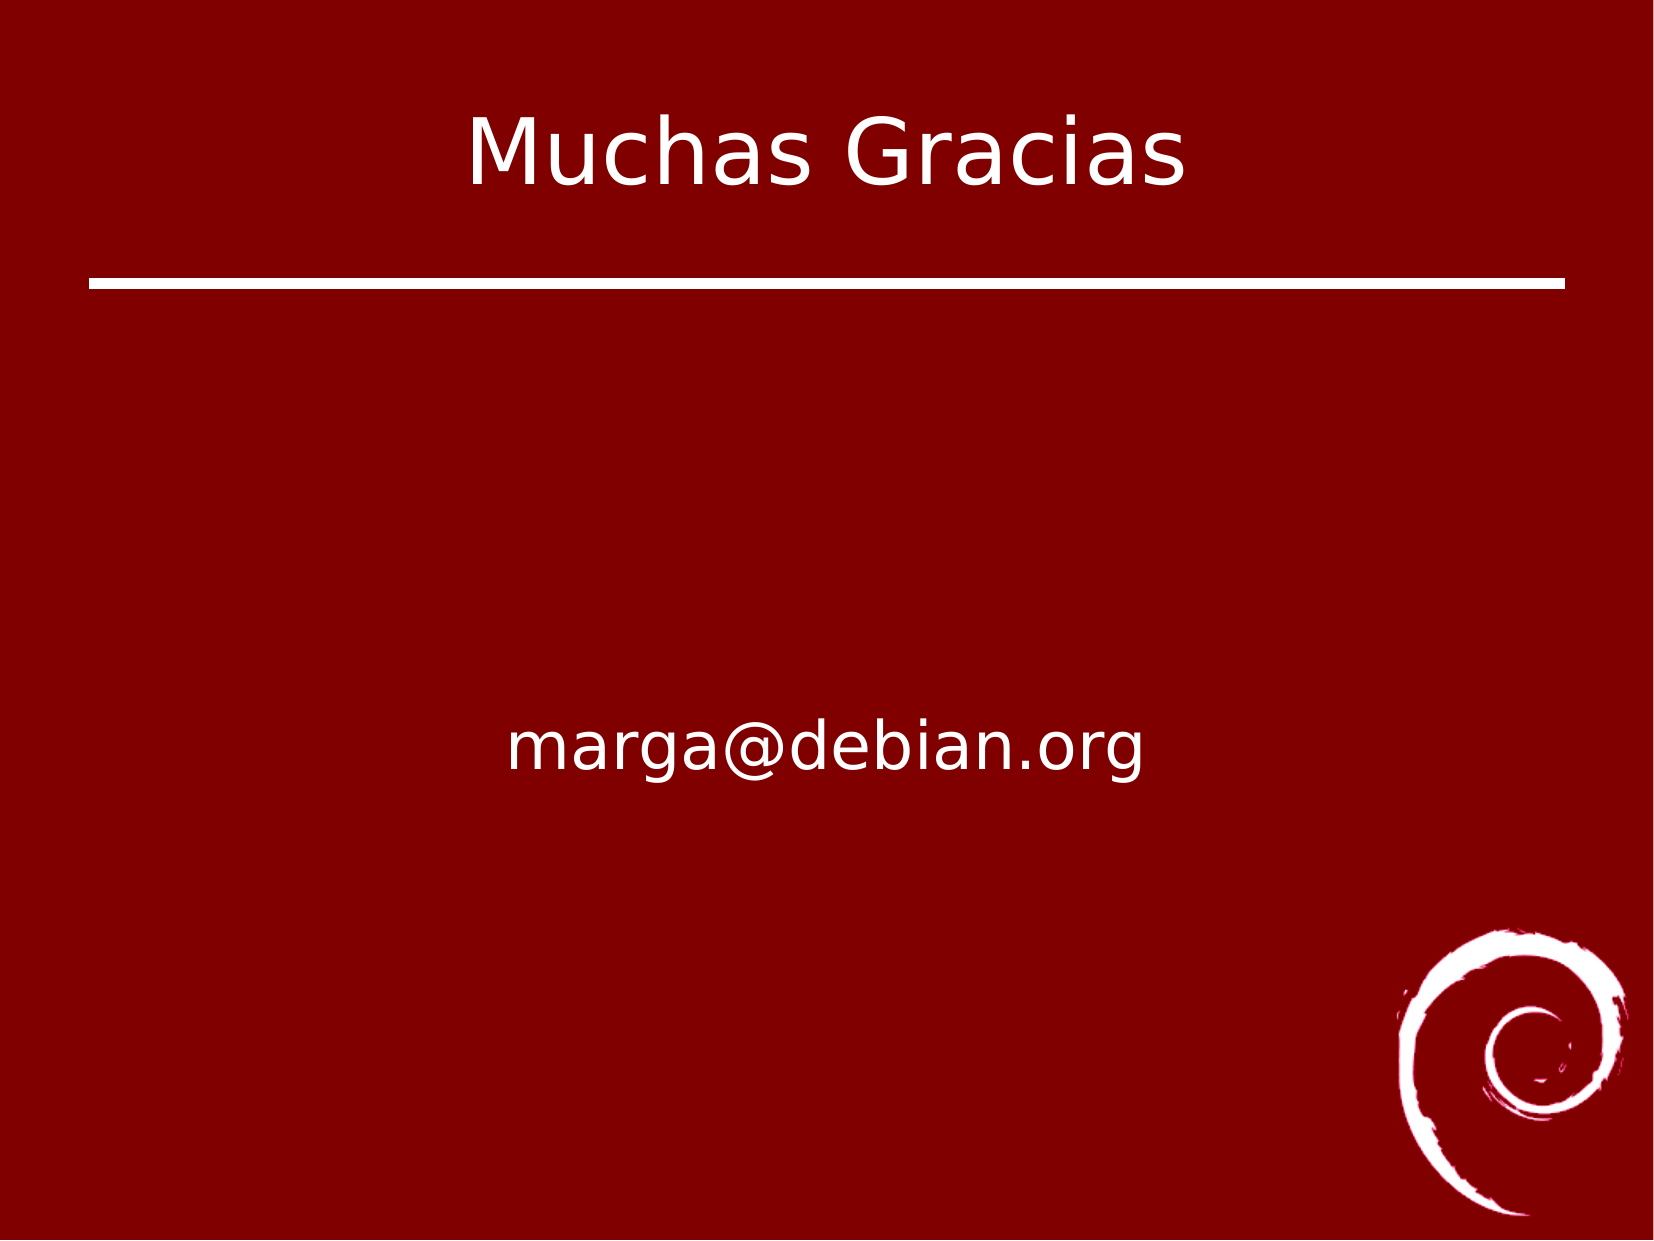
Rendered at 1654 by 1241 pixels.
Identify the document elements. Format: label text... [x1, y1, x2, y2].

title Muchas Gracias [82, 49, 1571, 257]
picture [1394, 925, 1632, 1218]
subtitle marga@debian.org [82, 391, 1571, 1102]
